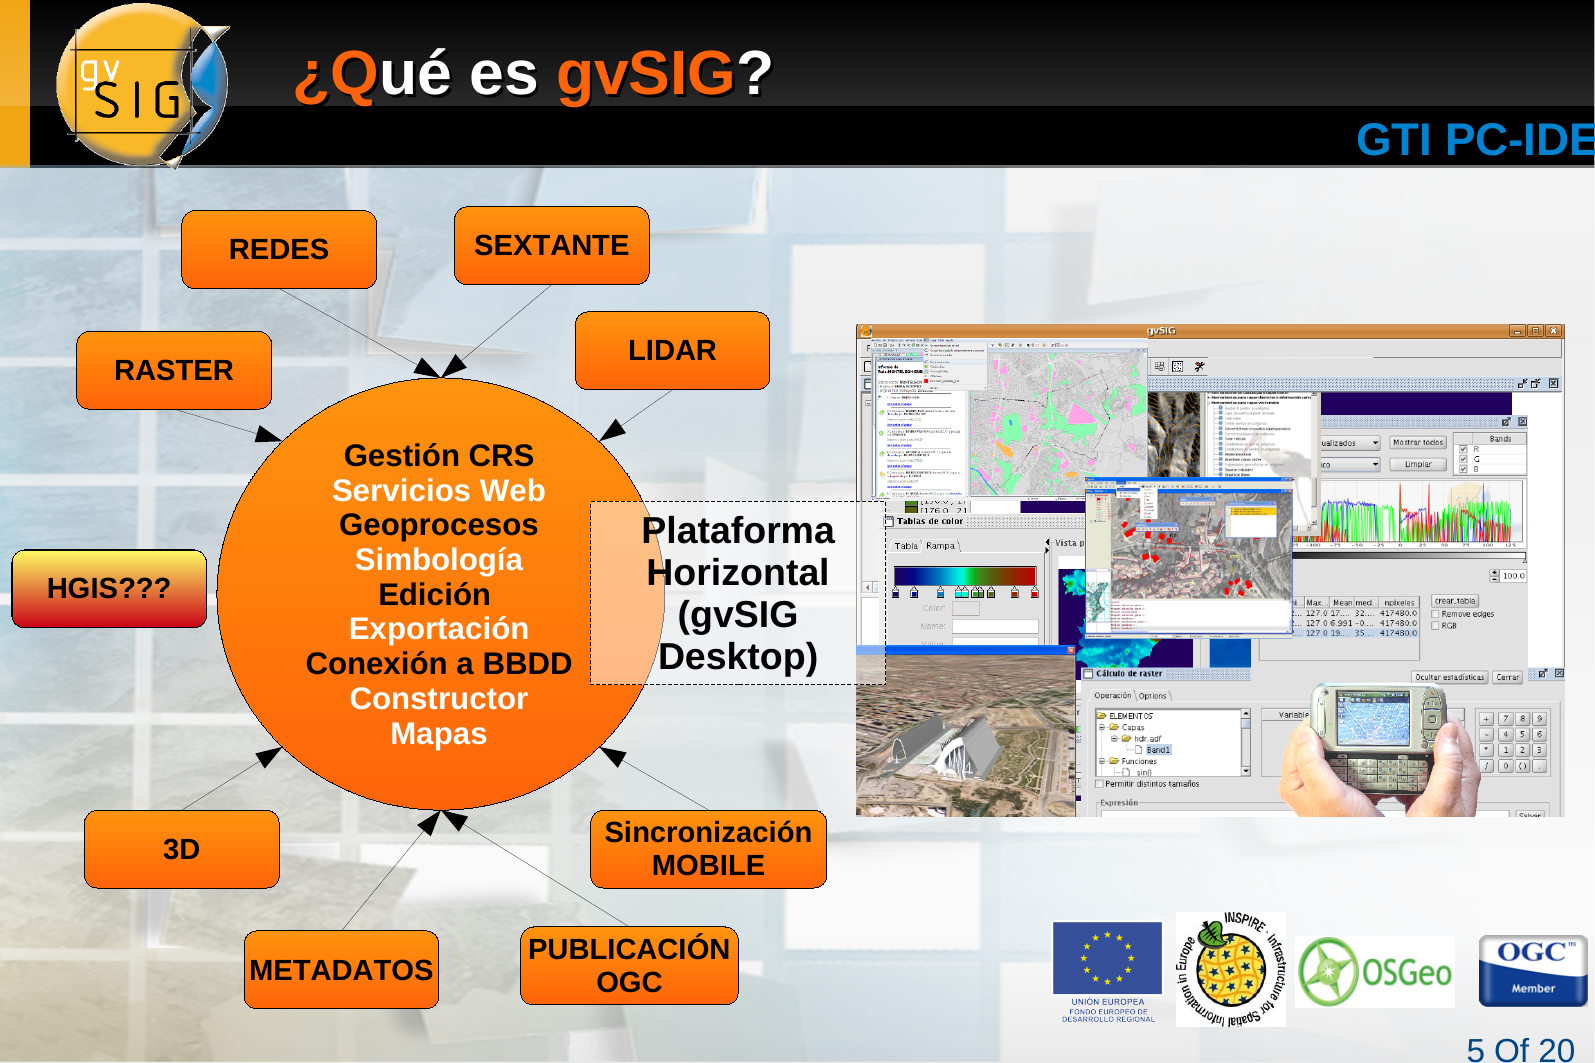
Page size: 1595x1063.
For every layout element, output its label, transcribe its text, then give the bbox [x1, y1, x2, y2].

text_box PUBLICACIÓN OGC [520, 926, 739, 1005]
text_box [320, 776, 562, 811]
text_box RASTER [76, 331, 272, 410]
picture [1579, 129, 1595, 136]
text_box [295, 377, 587, 430]
text_box Plataforma Horizontal (gvSIG Desktop) [590, 501, 886, 685]
text_box METADATOS [244, 930, 439, 1009]
text_box [591, 433, 643, 501]
text_box Gestión CRS Servicios Web Geoprocesos Simbología Edición Exportación Conexión a BBDD Constructor Mapas [287, 430, 591, 776]
text_box Sincronización MOBILE [590, 810, 827, 889]
text_box [216, 437, 287, 752]
text_box HGIS??? [11, 549, 207, 628]
text_box [591, 685, 644, 755]
text_box REDES [181, 210, 377, 289]
text_box ¿Qué es gvSIG? [277, 33, 1388, 119]
text_box 3D [84, 810, 280, 889]
text_box LIDAR [575, 311, 770, 390]
text_box SEXTANTE [454, 206, 650, 285]
picture [1579, 142, 1595, 150]
picture [0, 0, 1595, 1063]
